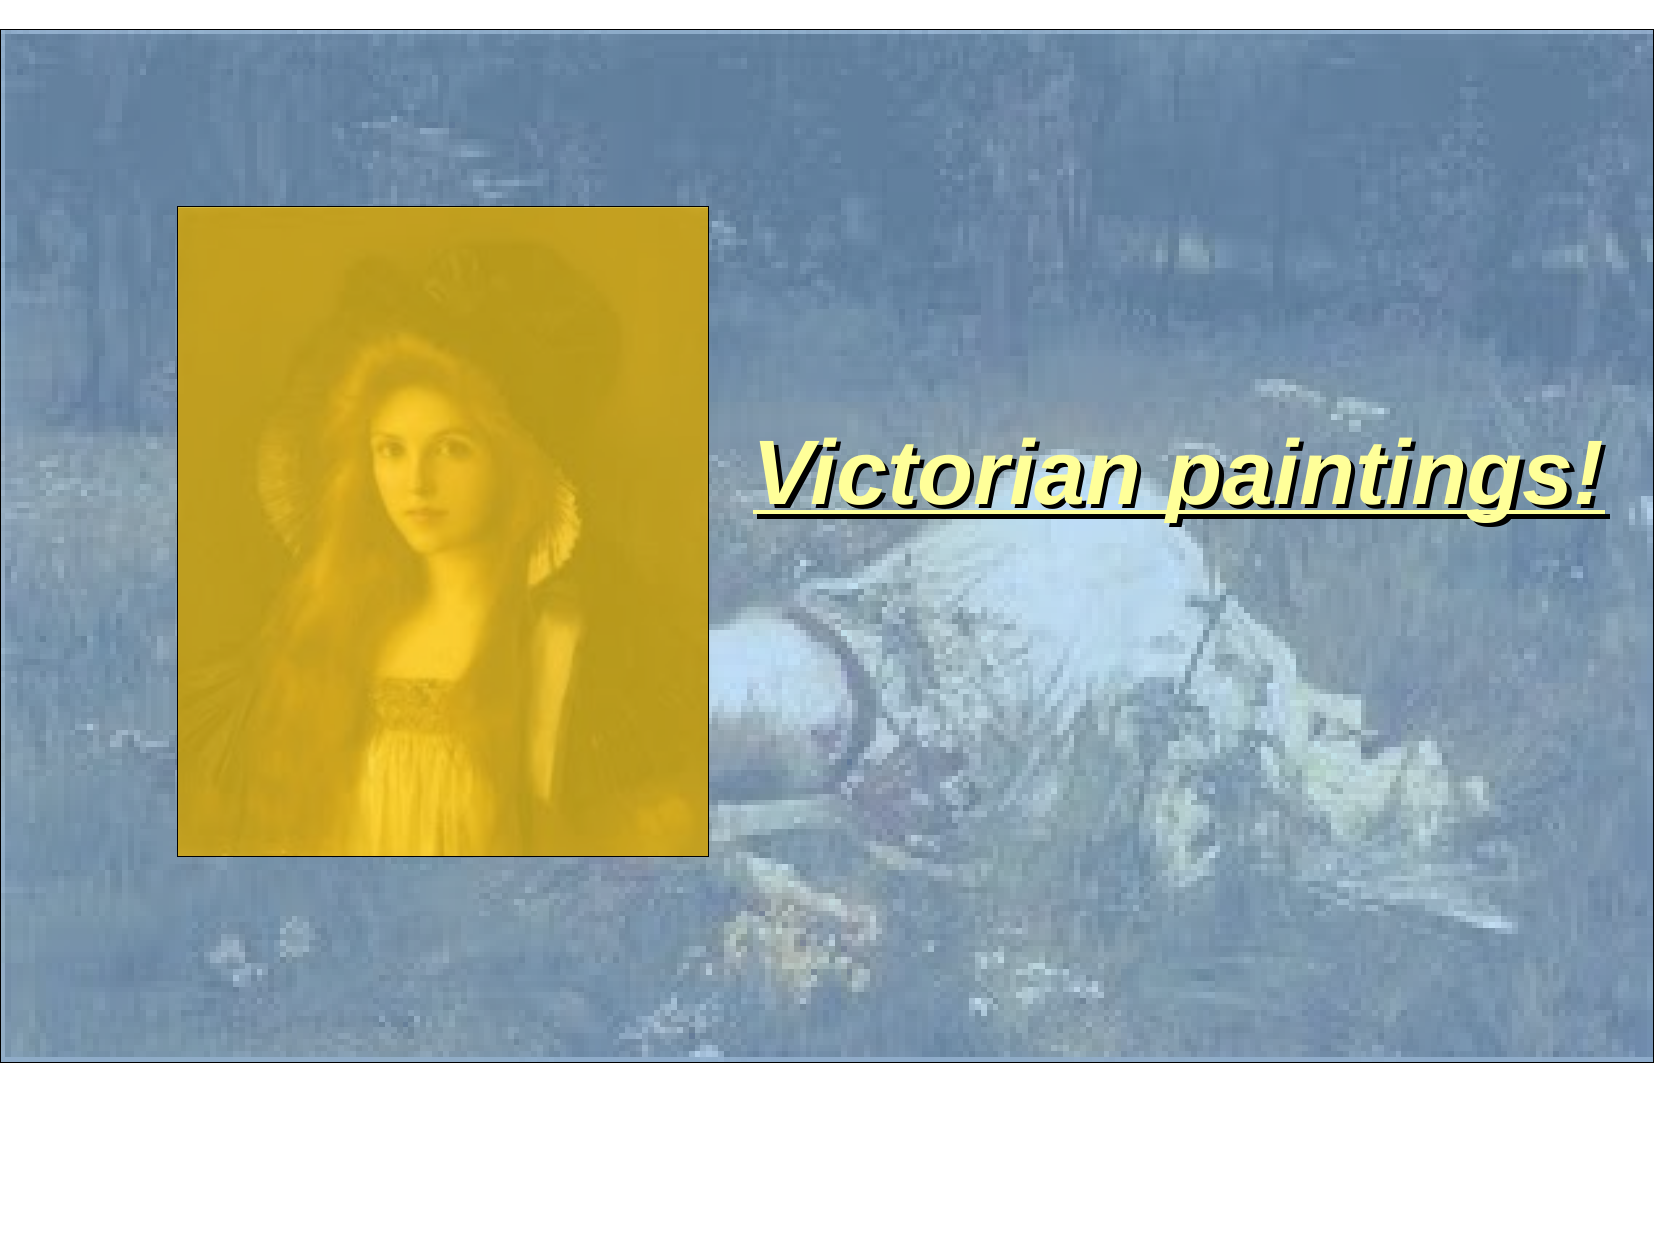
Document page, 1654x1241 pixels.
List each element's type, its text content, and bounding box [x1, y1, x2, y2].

text_box Victorian paintings! [738, 414, 1624, 532]
text_box [0, 29, 1654, 1063]
